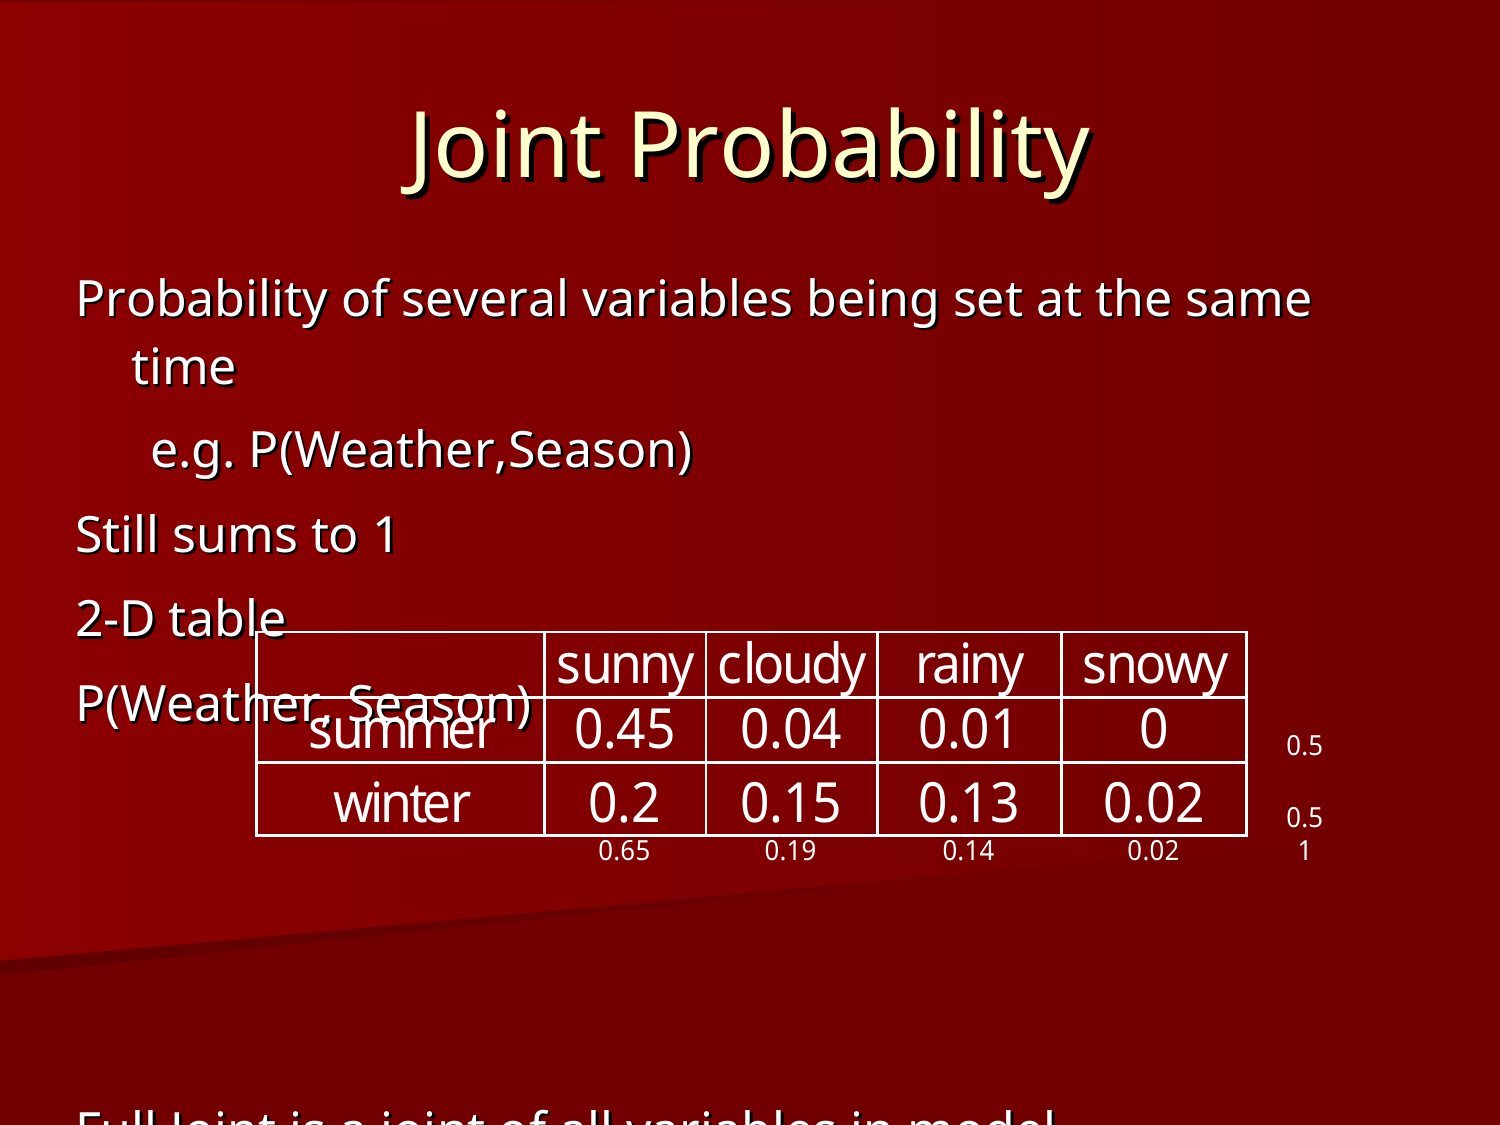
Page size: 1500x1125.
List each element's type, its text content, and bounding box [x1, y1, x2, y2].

chart [254, 630, 1367, 871]
list Probability of several variables being set at the same time e.g. P(Weather,Season) Still sums to 1 2-D table P(Weather, Season) Full Joint is a joint of all variables in model Can get “marginal” of one variable sum over the ones we don't care about [75, 262, 1426, 1100]
title Joint Probability [112, 0, 1388, 262]
